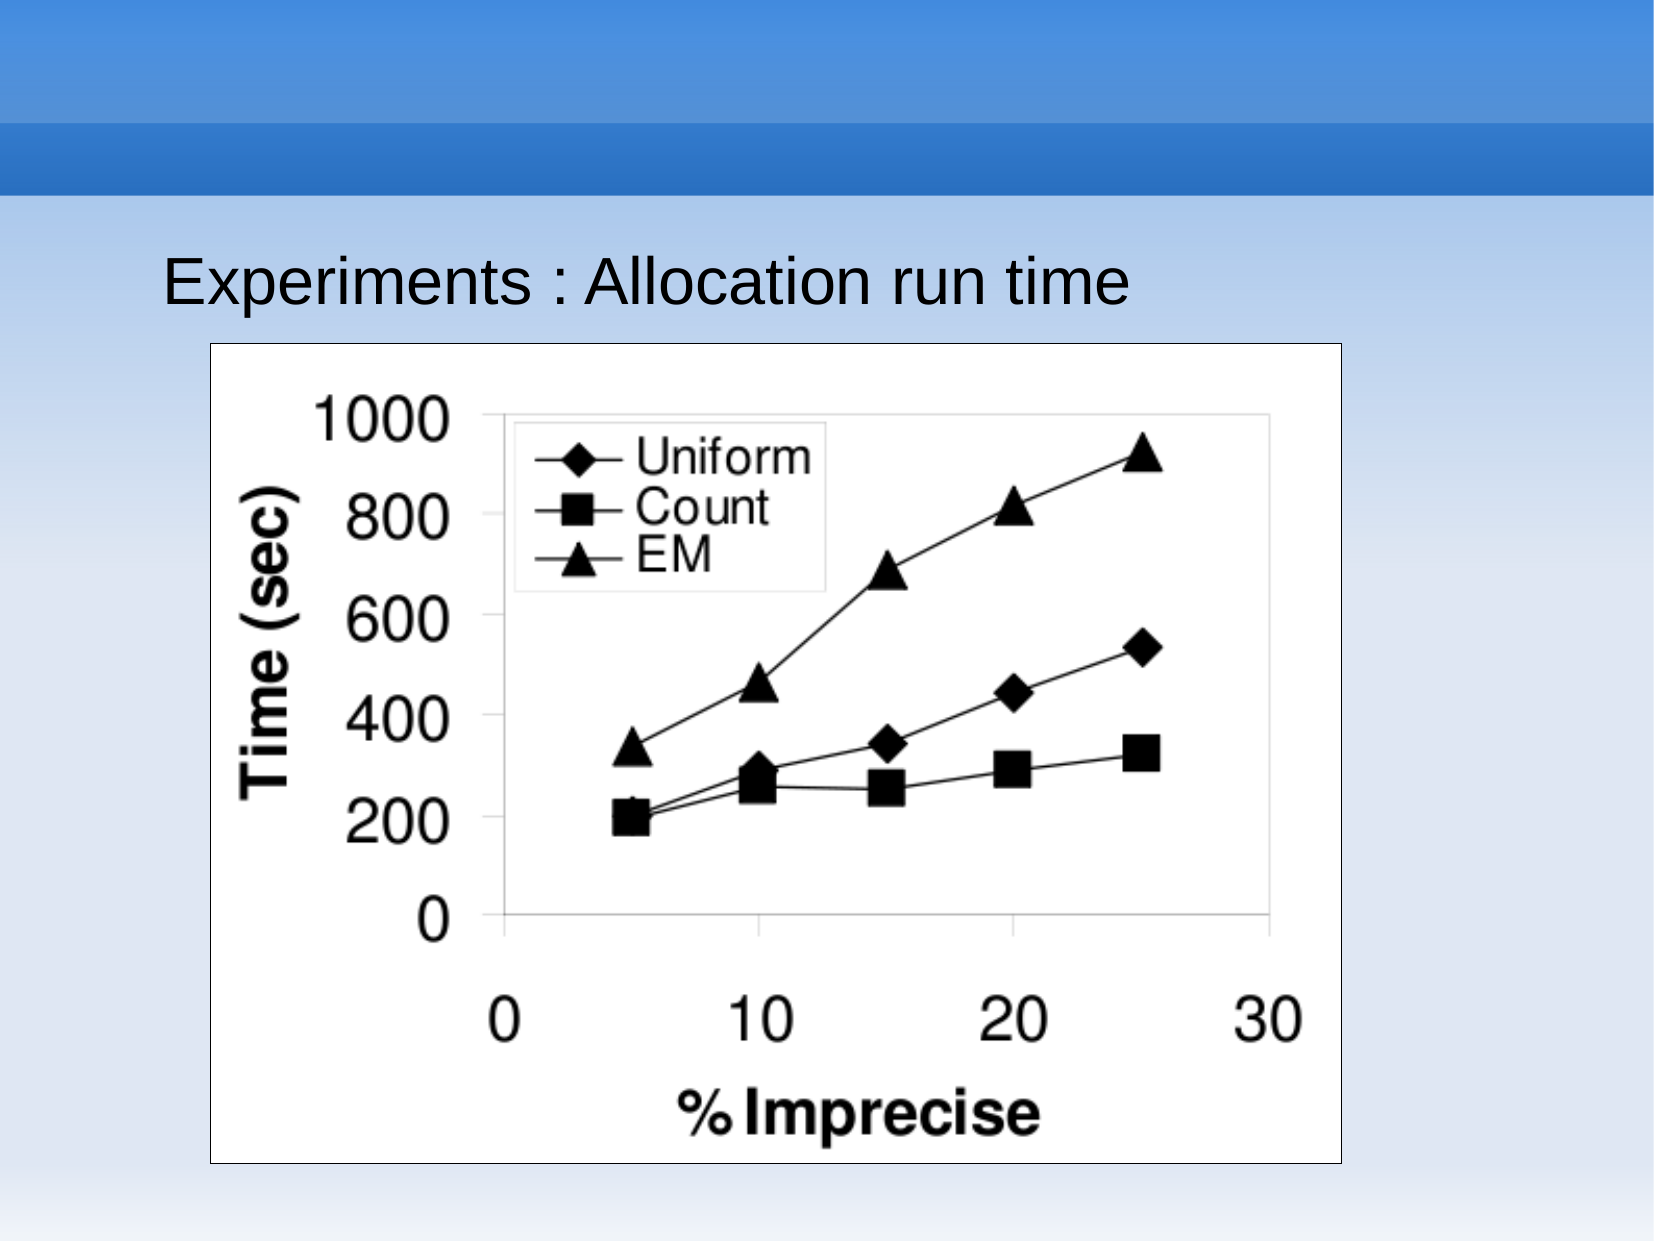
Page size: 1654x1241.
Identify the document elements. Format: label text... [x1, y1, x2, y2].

text_box Experiments : Allocation run time [147, 236, 1536, 384]
picture [0, 0, 1654, 1241]
